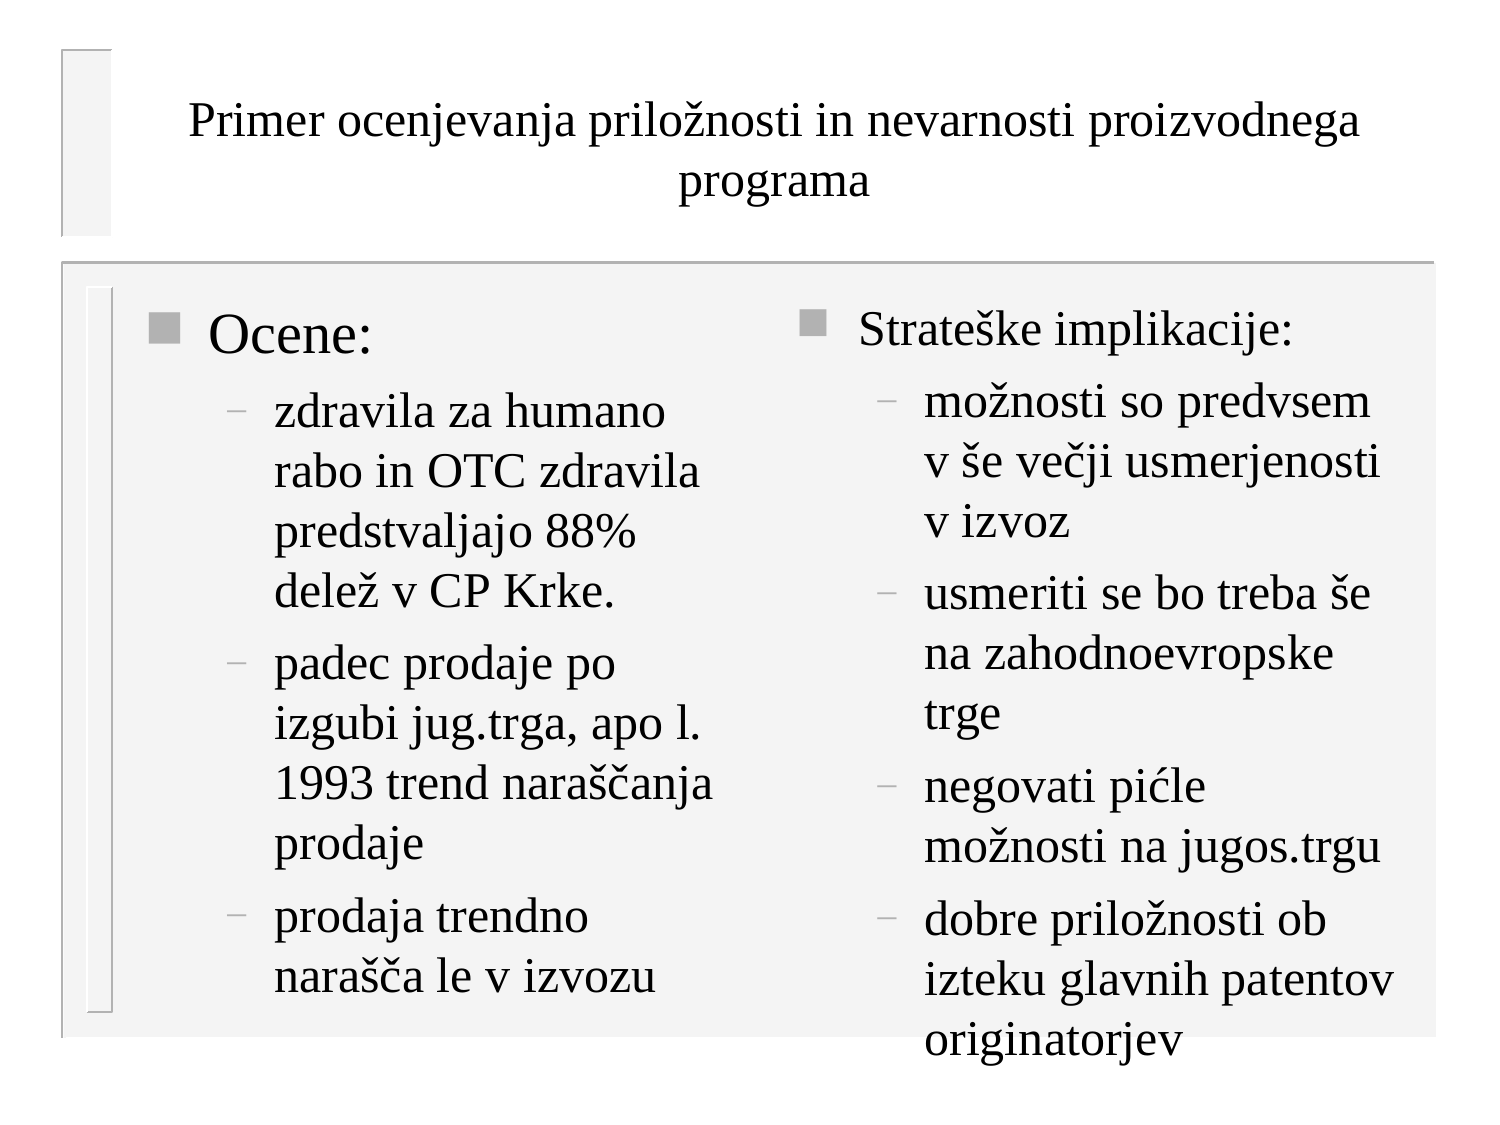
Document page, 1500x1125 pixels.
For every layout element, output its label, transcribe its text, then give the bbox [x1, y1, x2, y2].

list Ocene: zdravila za humano rabo in OTC zdravila predstvaljajo 88% delež v CP Krke. padec prodaje po izgubi jug.trga, apo l. 1993 trend naraščanja prodaje prodaja trendno narašča le v izvozu [137, 287, 763, 1071]
list Strateške implikacije: možnosti so predvsem v še večji usmerjenosti v izvoz usmeriti se bo treba še na zahodnoevropske trge negovati pićle možnosti na jugos.trgu dobre priložnosti ob izteku glavnih patentov originatorjev [787, 287, 1413, 1073]
title Primer ocenjevanja priložnosti in nevarnosti proizvodnega programa [137, 56, 1413, 238]
